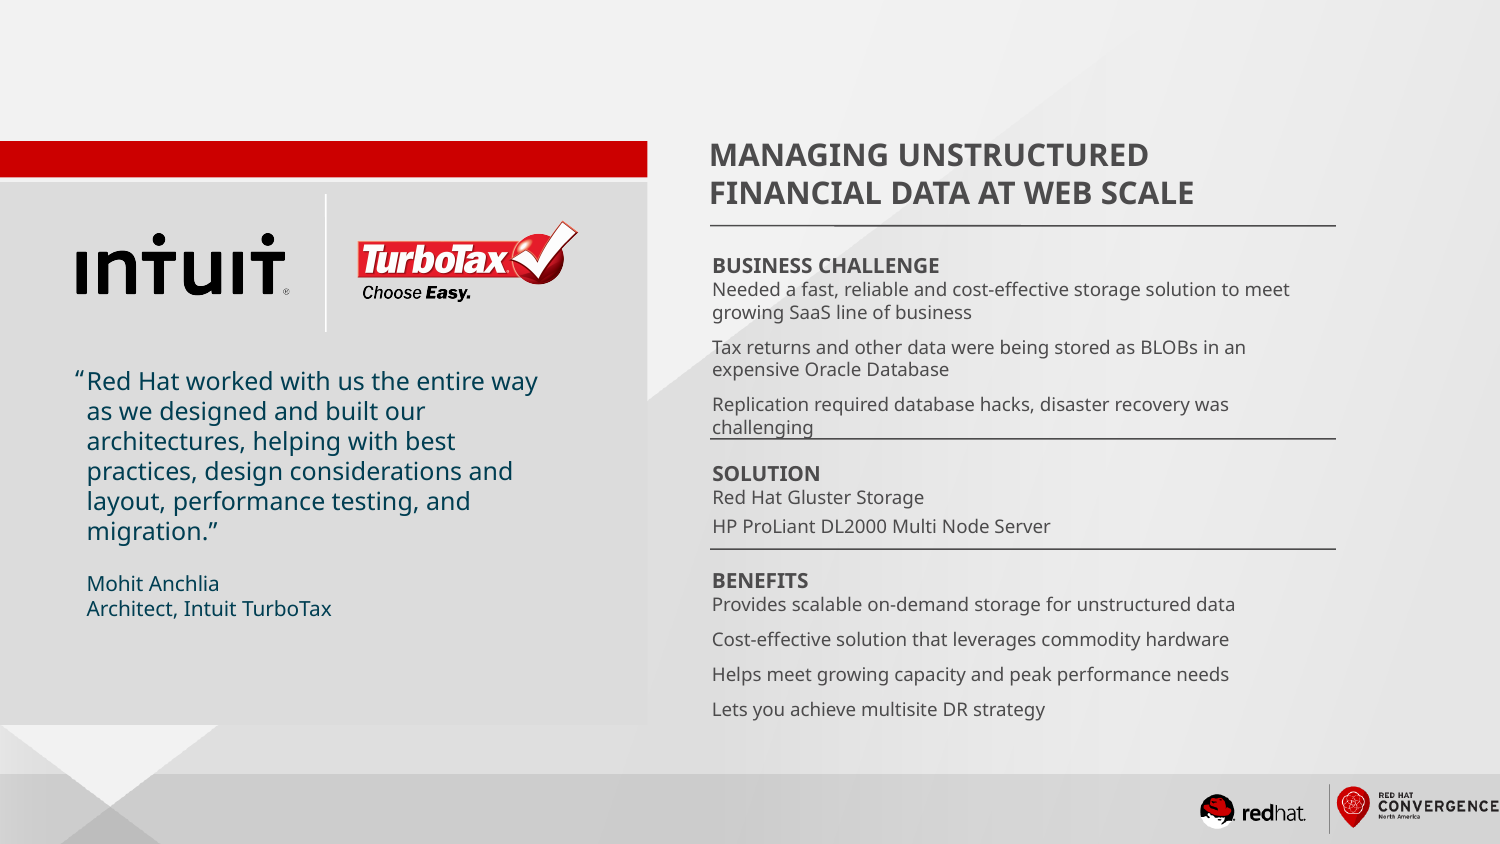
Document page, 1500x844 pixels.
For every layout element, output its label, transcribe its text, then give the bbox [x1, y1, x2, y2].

text_box [0, 182, 648, 725]
picture [316, 198, 609, 331]
picture [0, 0, 1500, 844]
text_box BUSINESS CHALLENGE Needed a fast, reliable and cost-effective storage solution to meet growing SaaS line of business Tax returns and other data were being stored as BLOBs in an expensive Oracle Database Replication required database hacks, disaster recovery was challenging [703, 248, 1326, 416]
text_box BENEFITS Provides scalable on-demand storage for unstructured data Cost-effective solution that leverages commodity hardware Helps meet growing capacity and peak performance needs Lets you achieve multisite DR strategy [702, 563, 1273, 801]
picture [48, 203, 315, 325]
text_box Red Hat worked with us the entire way as we designed and built our architectures, helping with best practices, design considerations and layout, performance testing, and migration.” Mohit Anchlia Architect, Intuit TurboTax [77, 361, 573, 661]
text_box “ [75, 370, 104, 406]
text_box MANAGING UNSTRUCTURED FINANCIAL DATA AT WEB SCALE [699, 130, 1326, 222]
text_box SOLUTION Red Hat Gluster Storage HP ProLiant DL2000 Multi Node Server [703, 456, 1371, 534]
text_box [0, 141, 648, 178]
